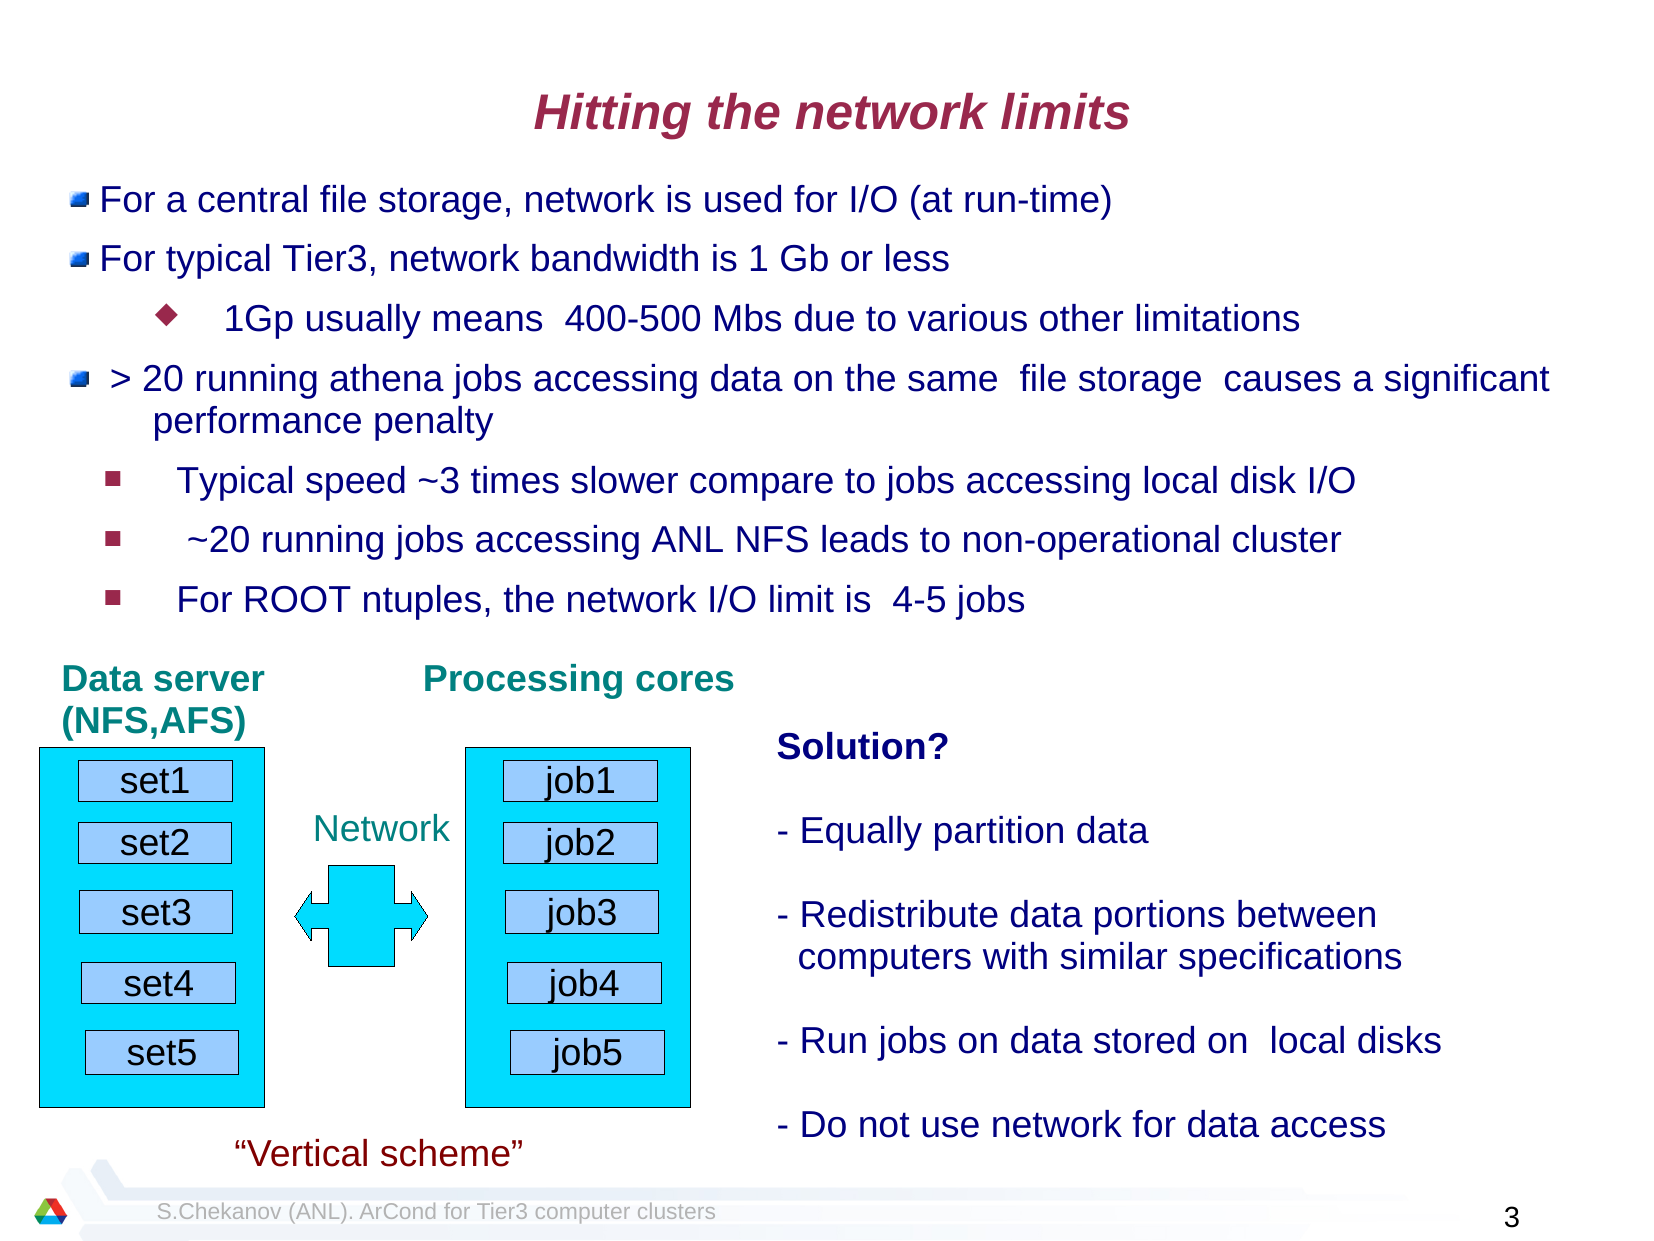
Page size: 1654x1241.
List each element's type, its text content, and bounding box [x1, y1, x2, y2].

text_box [39, 747, 265, 1108]
text_box set2 [78, 822, 232, 864]
text_box [294, 865, 428, 967]
text_box job1 [503, 760, 658, 802]
text_box Data server (NFS,AFS) [46, 649, 297, 750]
text_box Processing cores [408, 685, 788, 717]
text_box job3 [505, 890, 659, 934]
text_box set1 [78, 760, 233, 802]
text_box job4 [507, 962, 662, 1004]
text_box job5 [510, 1030, 665, 1075]
picture [0, 1154, 1649, 1241]
text_box “Vertical scheme” [219, 1125, 550, 1183]
text_box set3 [79, 890, 233, 934]
text_box Network [298, 800, 465, 858]
title Hitting the network limits [82, 49, 1583, 175]
text_box set4 [81, 962, 236, 1004]
text_box job2 [503, 822, 658, 864]
list For a central file storage, network is used for I/O (at run-time) For typical Tier3, network bandwidth is 1 Gb or less 1Gp usually means 400-500 Mbs due to various other limitations > 20 running athena jobs accessing data on the same file storage causes a significant performance penalty Typical speed ~3 times slower compare to jobs accessing local disk I/O ~20 running jobs accessing ANL NFS leads to non-operational cluster For ROOT ntuples, the network I/O limit is 4-5 jobs [69, 178, 1600, 685]
text_box [465, 747, 691, 1108]
text_box set5 [85, 1030, 239, 1075]
text_box Solution? - Equally partition data - Redistribute data portions between computers with similar specifications - Run jobs on data stored on local disks - Do not use network for data access [761, 718, 1587, 1153]
